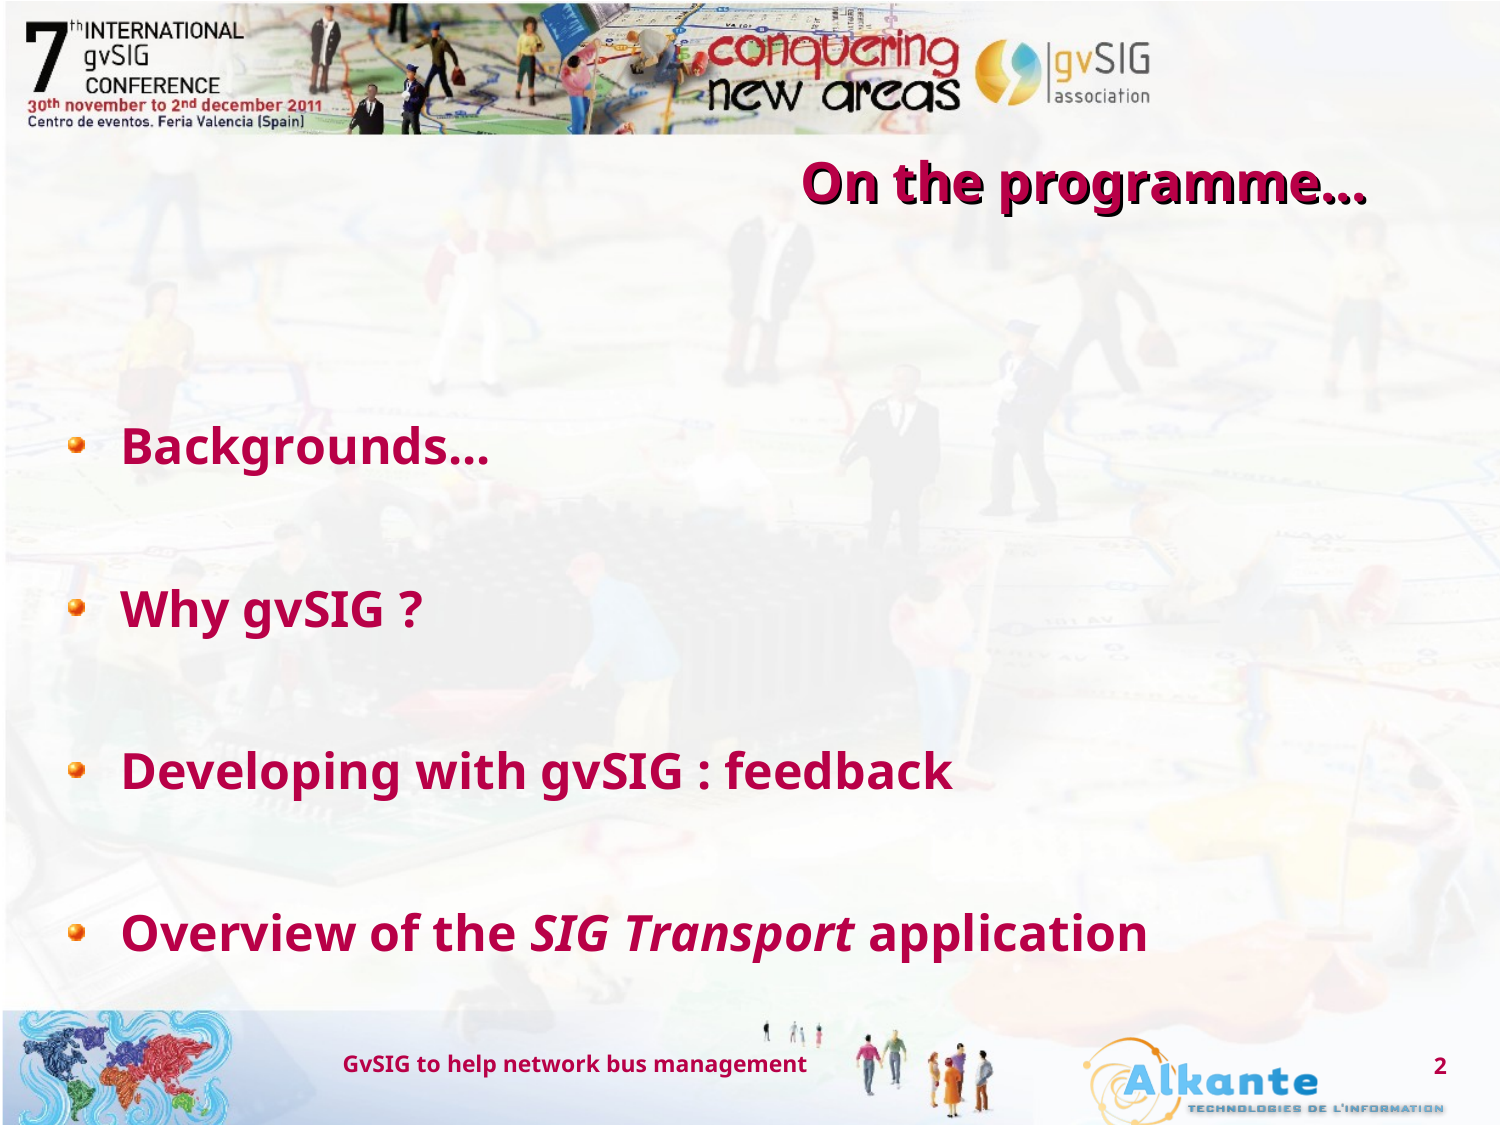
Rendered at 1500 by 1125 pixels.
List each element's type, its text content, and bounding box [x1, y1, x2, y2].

picture [2, 1, 1500, 1125]
title On the programme... [81, 127, 1410, 223]
list Backgrounds... Why gvSIG ? Developing with gvSIG : feedback Overview of the SIG Transport application [68, 301, 1447, 1044]
